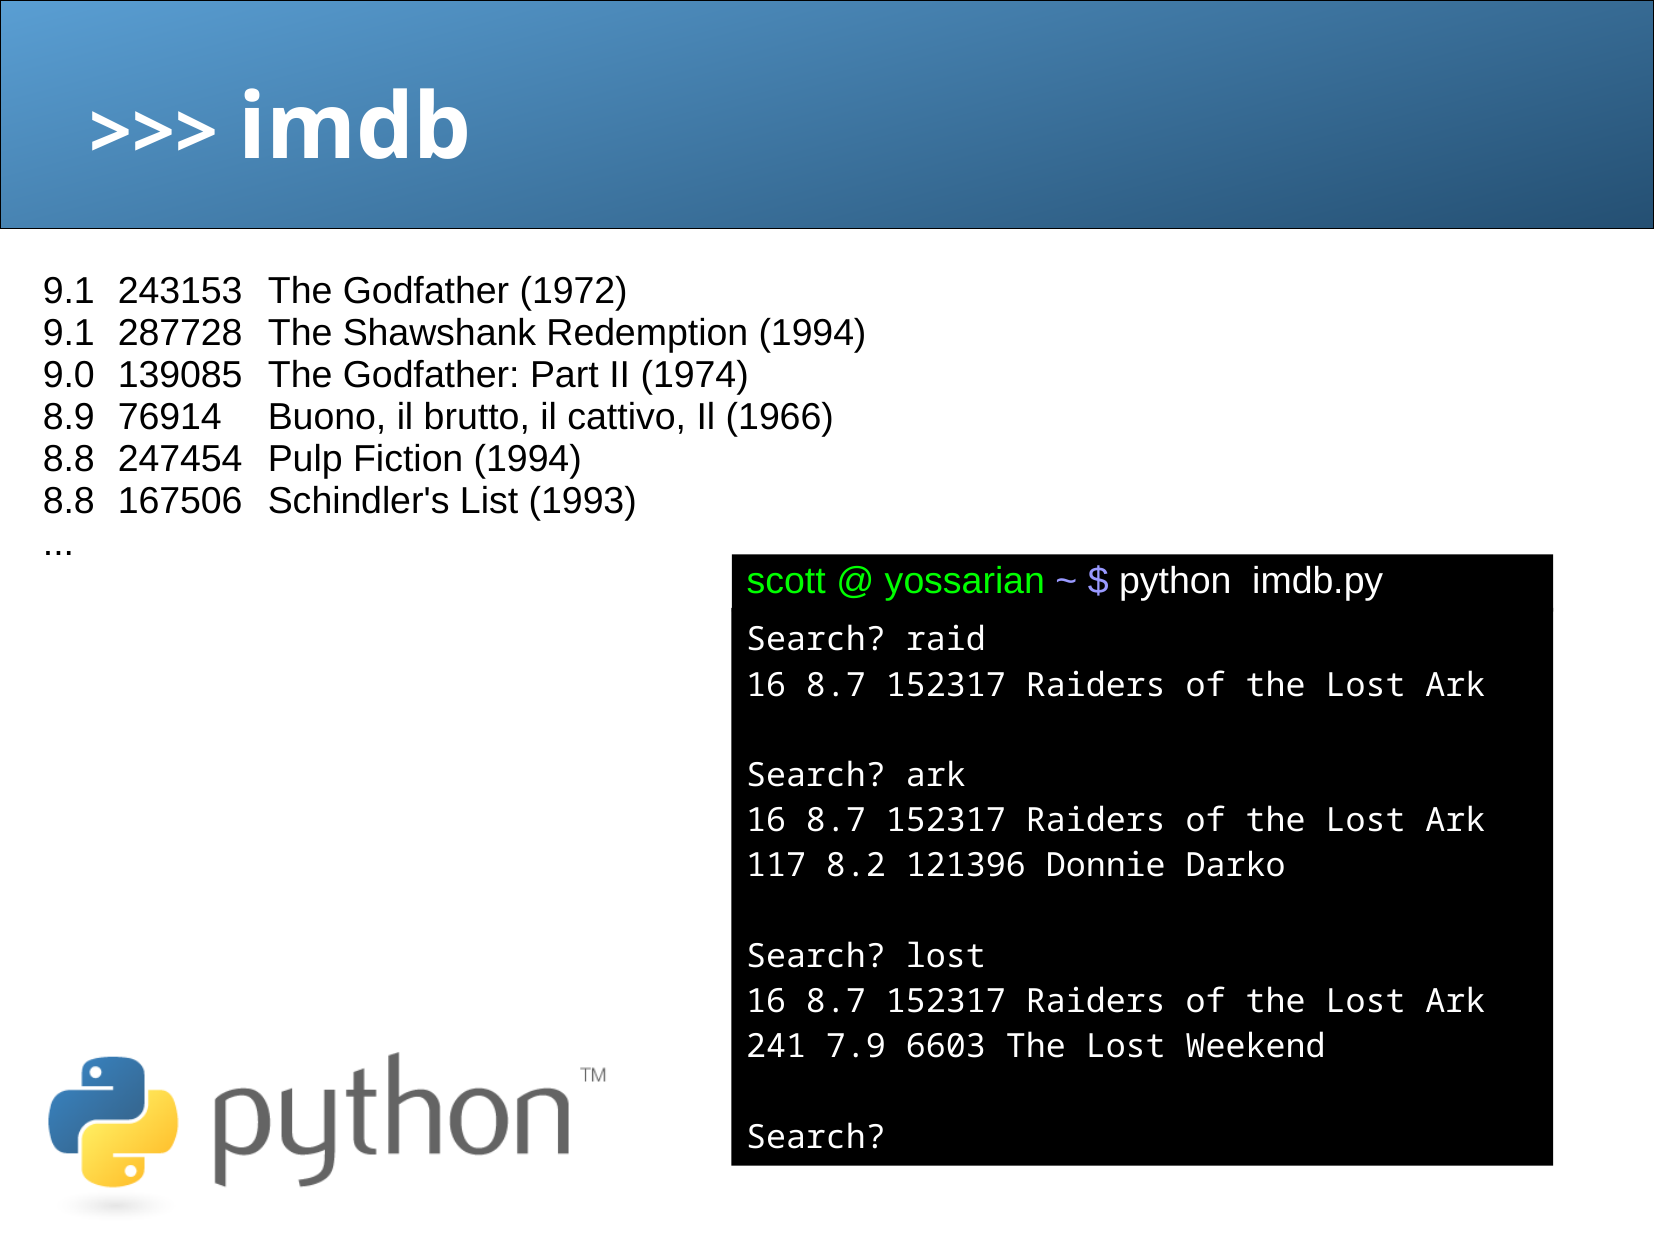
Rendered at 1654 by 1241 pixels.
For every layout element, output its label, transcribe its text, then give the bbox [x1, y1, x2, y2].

picture [0, 1018, 660, 1241]
text_box 9.1 243153 The Godfather (1972) 9.1 287728 The Shawshank Redemption (1994) 9.0 139085 The Godfather: Part II (1974) 8.9 76914 Buono, il brutto, il cattivo, Il (1966) 8.8 247454 Pulp Fiction (1994) 8.8 167506 Schindler's List (1993) ... [28, 262, 894, 572]
text_box >>> imdb [75, 53, 1576, 188]
text_box Search? raid 16 8.7 152317 Raiders of the Lost Ark Search? ark 16 8.7 152317 Raiders of the Lost Ark 117 8.2 121396 Donnie Darko Search? lost 16 8.7 152317 Raiders of the Lost Ark 241 7.9 6603 The Lost Weekend Search? [731, 612, 1554, 1073]
text_box scott @ yossarian ~ $ python imdb.py [731, 554, 1554, 612]
text_box [0, 0, 1654, 229]
